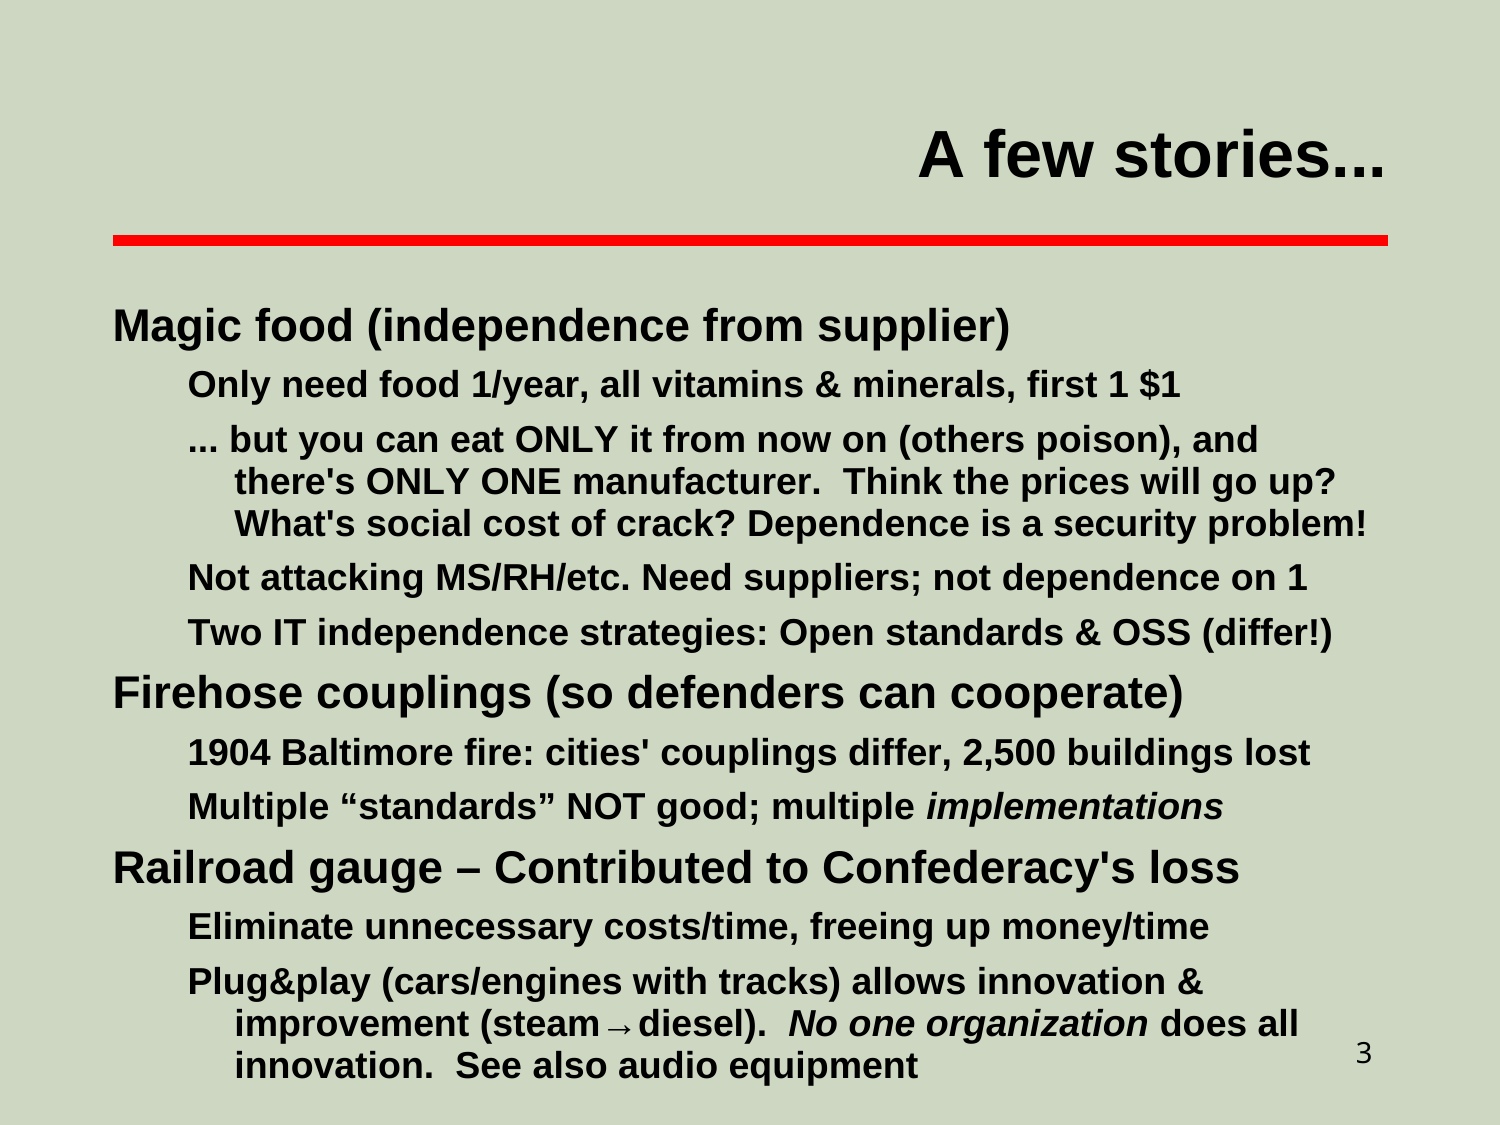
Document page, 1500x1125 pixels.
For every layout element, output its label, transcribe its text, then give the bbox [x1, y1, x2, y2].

list Magic food (independence from supplier) Only need food 1/year, all vitamins & minerals, first 1 $1 ... but you can eat ONLY it from now on (others poison), and there's ONLY ONE manufacturer. Think the prices will go up? What's social cost of crack? Dependence is a security problem! Not attacking MS/RH/etc. Need suppliers; not dependence on 1 Two IT independence strategies: Open standards & OSS (differ!) Firehose couplings (so defenders can cooperate) 1904 Baltimore fire: cities' couplings differ, 2,500 buildings lost Multiple “standards” NOT good; multiple implementations Railroad gauge – Contributed to Confederacy's loss Eliminate unnecessary costs/time, freeing up money/time Plug&play (cars/engines with tracks) allows innovation & improvement (steam→diesel). No one organization does all innovation. See also audio equipment [112, 299, 1388, 1111]
title A few stories... [337, 85, 1388, 224]
